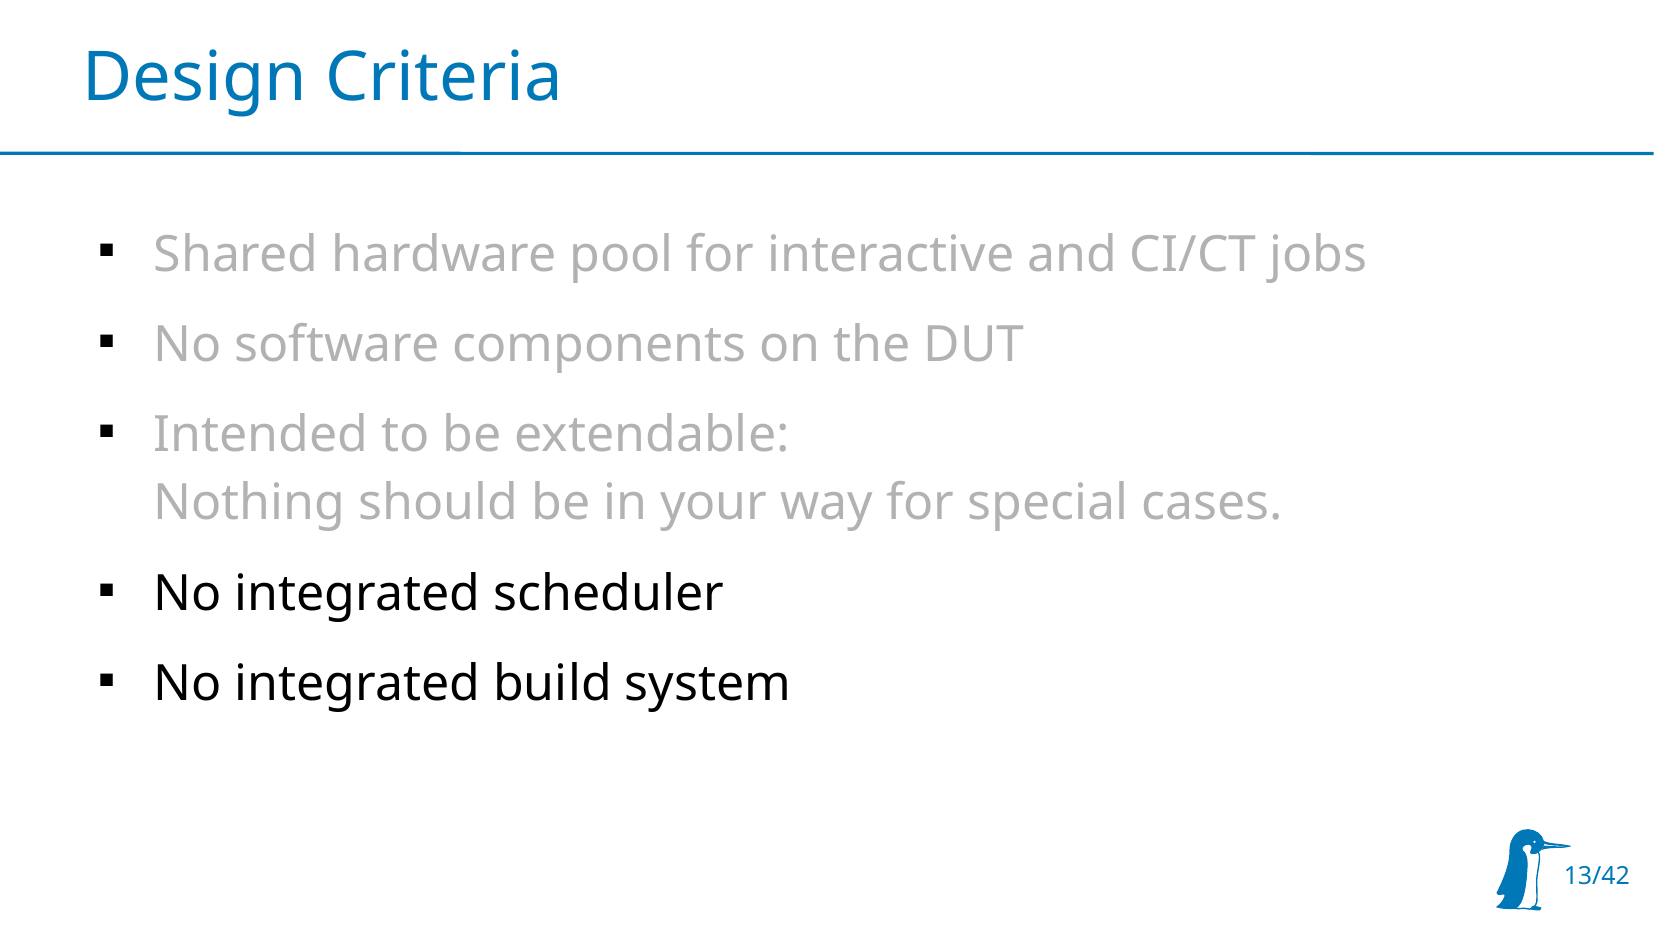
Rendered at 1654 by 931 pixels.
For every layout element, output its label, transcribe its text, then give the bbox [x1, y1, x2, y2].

list Shared hardware pool for interactive and CI/CT jobs No software components on the DUT Intended to be extendable: Nothing should be in your way for special cases. No integrated scheduler No integrated build system [82, 217, 1571, 861]
title Design Criteria [82, 30, 1571, 121]
